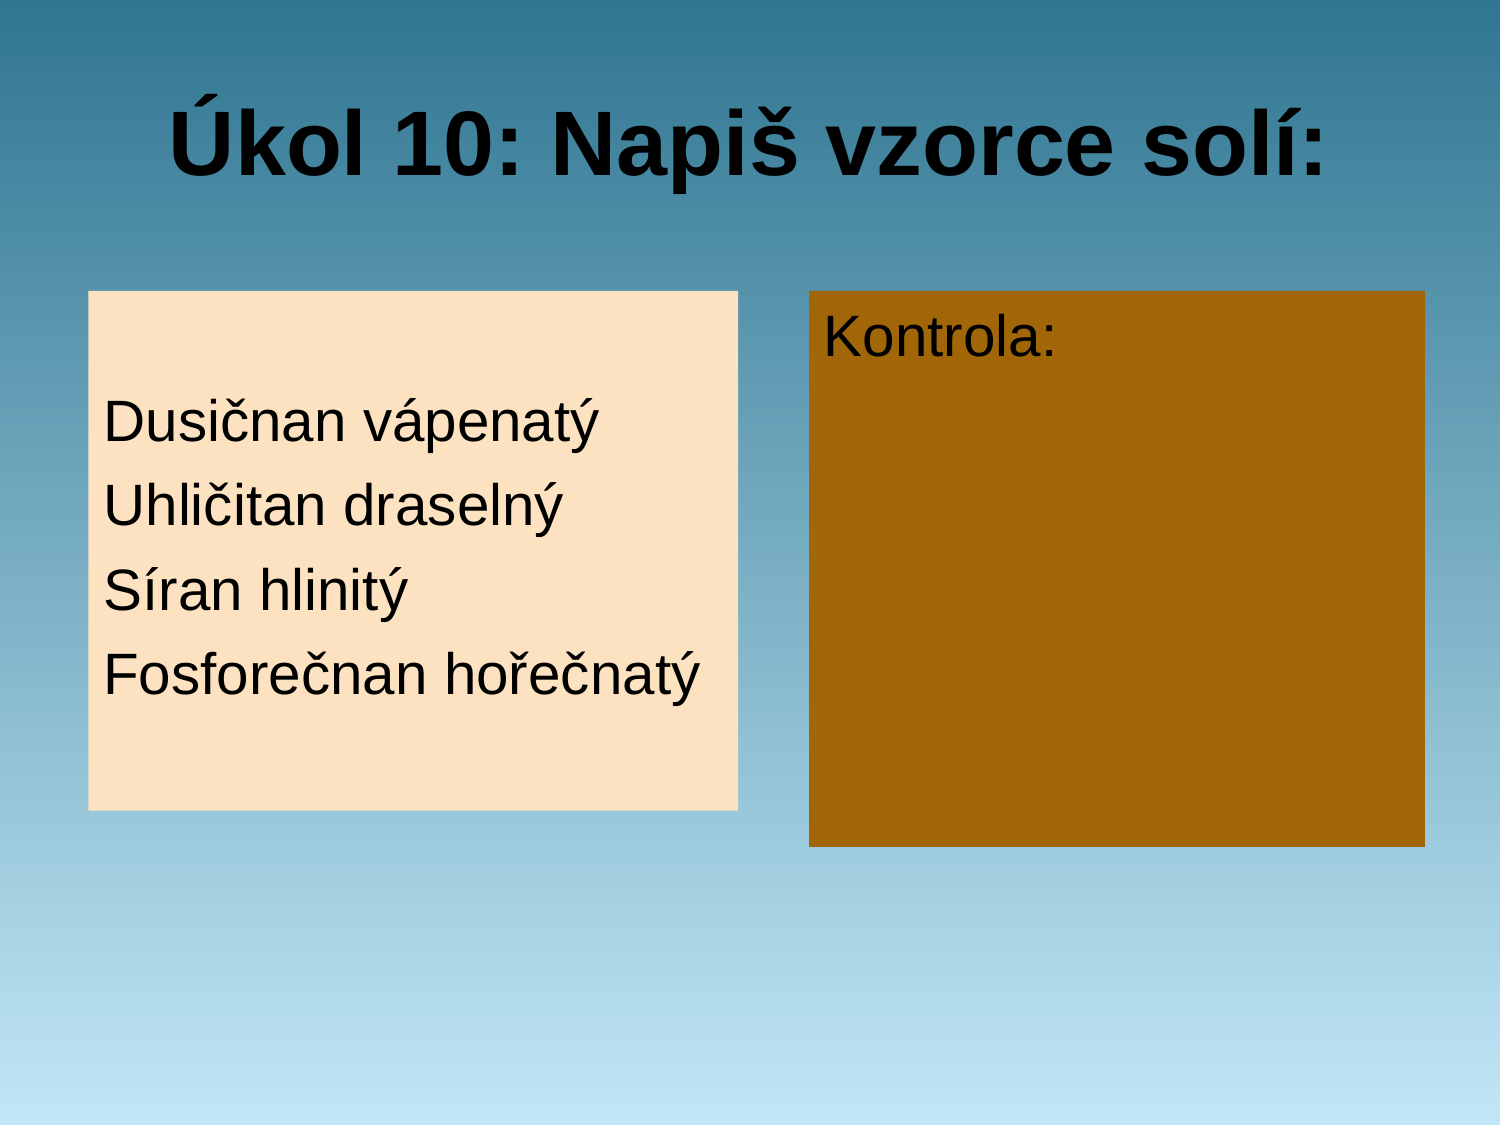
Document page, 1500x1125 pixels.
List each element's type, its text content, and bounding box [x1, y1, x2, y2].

list Kontrola: Ca(NO3)2 K2CO3 Al2(SO4)3 Mg3(PO4)2 [809, 290, 1425, 847]
list Dusičnan vápenatý Uhličitan draselný Síran hlinitý Fosforečnan hořečnatý [88, 290, 739, 811]
title Úkol 10: Napiš vzorce solí: [75, 45, 1426, 233]
